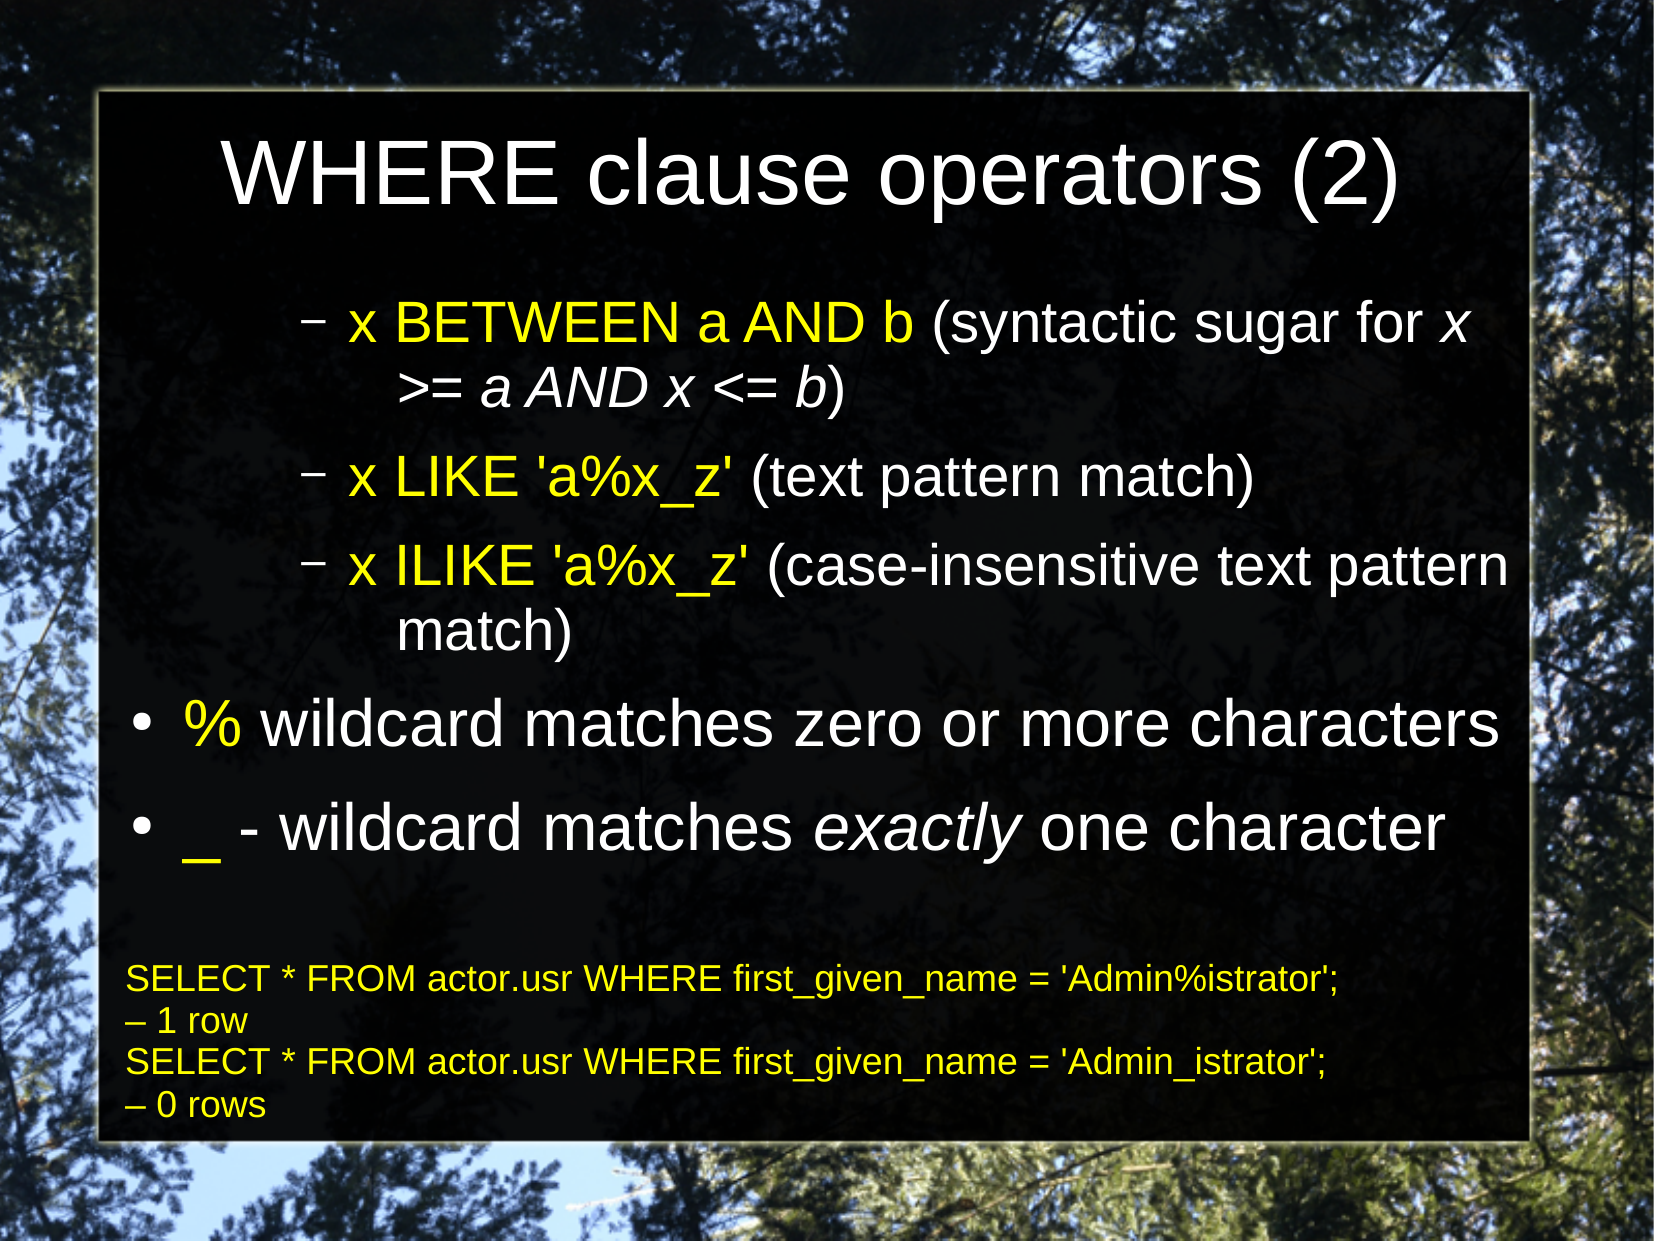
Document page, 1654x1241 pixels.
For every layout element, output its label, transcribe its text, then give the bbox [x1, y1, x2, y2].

picture [0, 0, 1654, 1241]
title WHERE clause operators (2) [88, 88, 1536, 257]
list x BETWEEN a AND b (syntactic sugar for x >= a AND x <= b) x LIKE 'a%x_z' (text pattern match) x ILIKE 'a%x_z' (case-insensitive text pattern match) % wildcard matches zero or more characters _ - wildcard matches exactly one character [112, 290, 1536, 949]
text_box SELECT * FROM actor.usr WHERE first_given_name = 'Admin%istrator'; – 1 row SELECT * FROM actor.usr WHERE first_given_name = 'Admin_istrator'; – 0 rows [110, 949, 1536, 1133]
